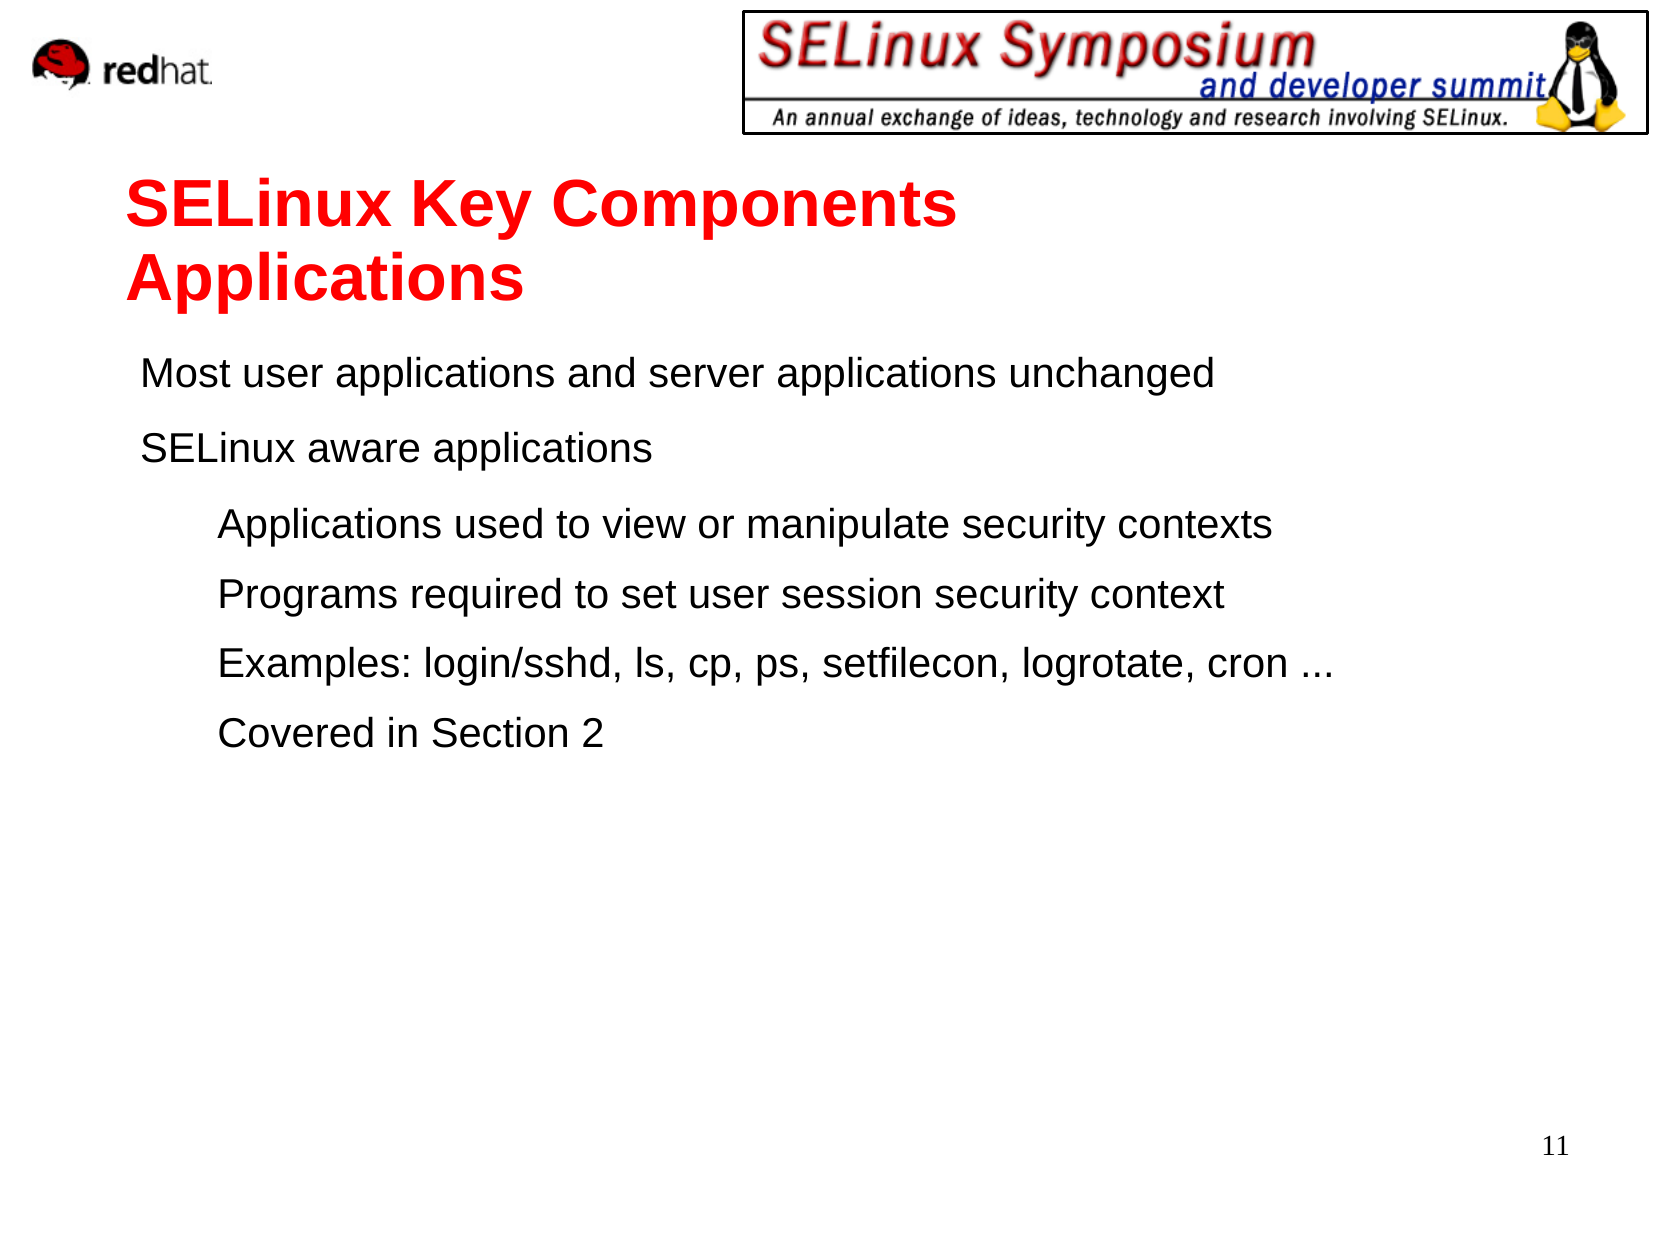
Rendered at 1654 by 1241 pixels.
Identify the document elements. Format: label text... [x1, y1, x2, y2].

picture [745, 13, 1646, 132]
picture [31, 37, 212, 98]
list Most user applications and server applications unchanged SELinux aware applications Applications used to view or manipulate security contexts Programs required to set user session security context Examples: login/sshd, ls, cp, ps, setfilecon, logrotate, cron ... Covered in Section 2 [122, 349, 1535, 1241]
title SELinux Key Components Applications [125, 136, 1538, 344]
